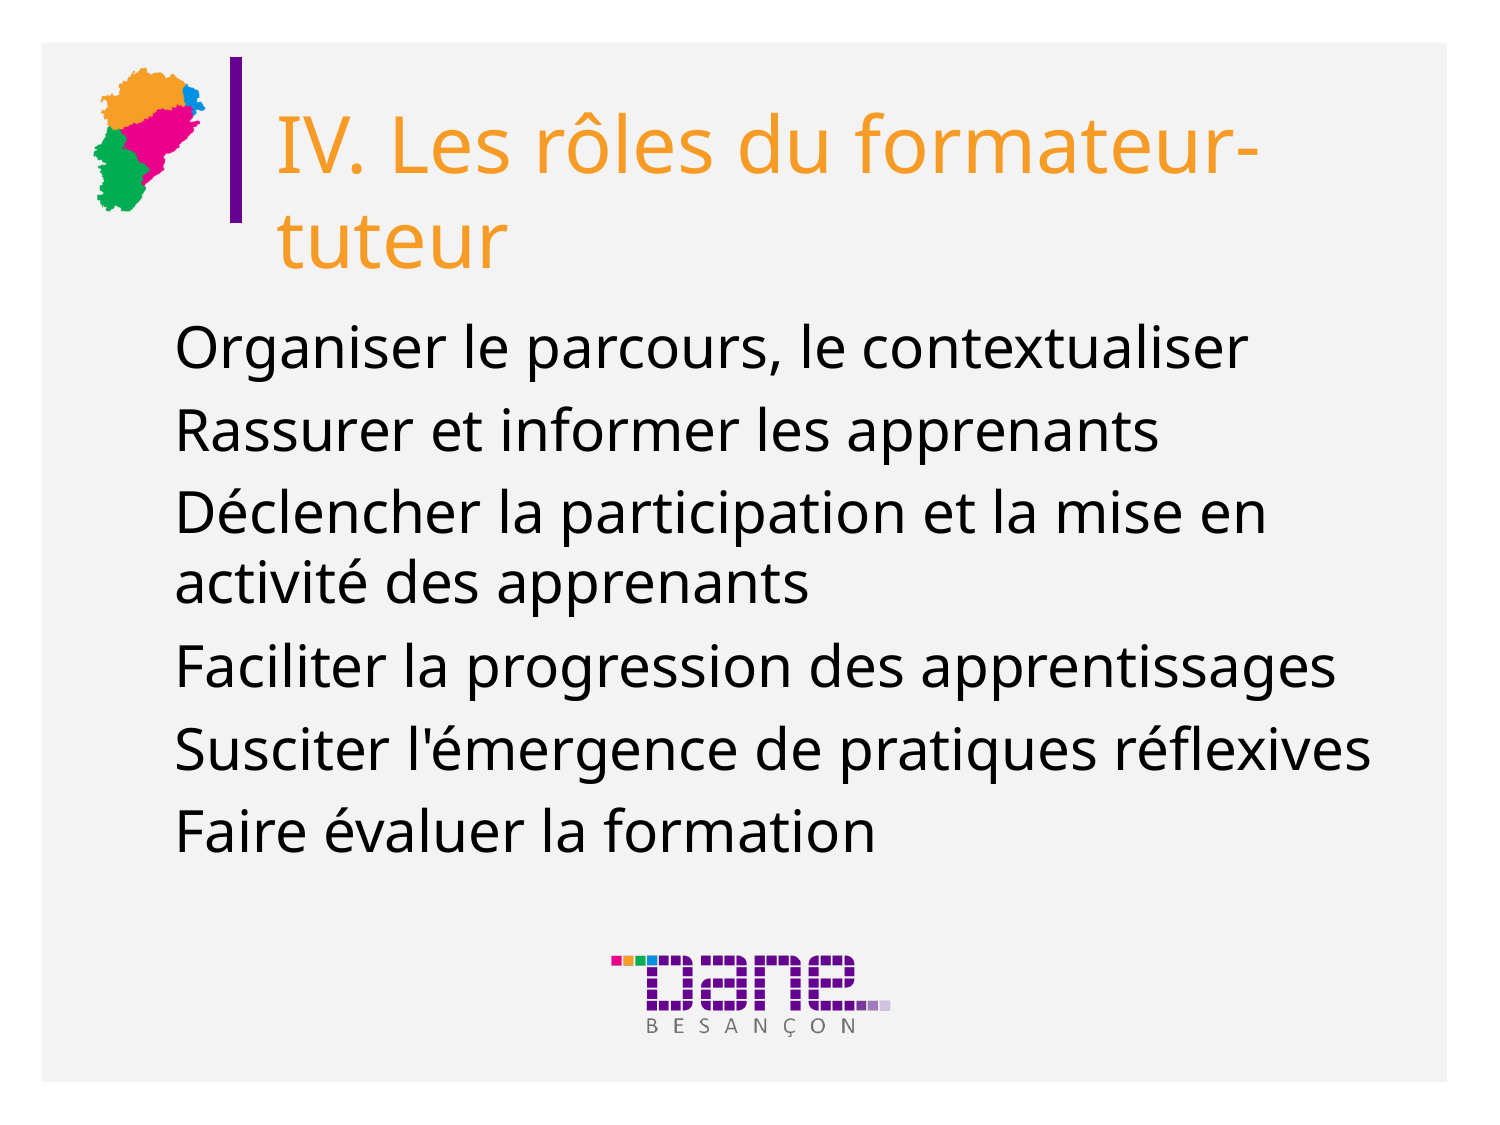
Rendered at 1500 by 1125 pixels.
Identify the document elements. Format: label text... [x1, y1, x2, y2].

text_box [41, 43, 1447, 1082]
text_box Susciter l'émergence de pratiques réflexives [159, 704, 1388, 799]
text_box Faire évaluer la formation [159, 787, 892, 872]
text_box Faciliter la progression des apprentissages [159, 622, 1388, 704]
text_box Organiser le parcours, le contextualiser [159, 303, 1364, 397]
picture [607, 952, 893, 1039]
text_box Rassurer et informer les apprenants [159, 385, 1258, 480]
picture [64, 66, 219, 214]
text_box Déclencher la participation et la mise en activité des apprenants [159, 468, 1388, 622]
text_box IV. Les rôles du formateur-tuteur [262, 87, 1500, 193]
